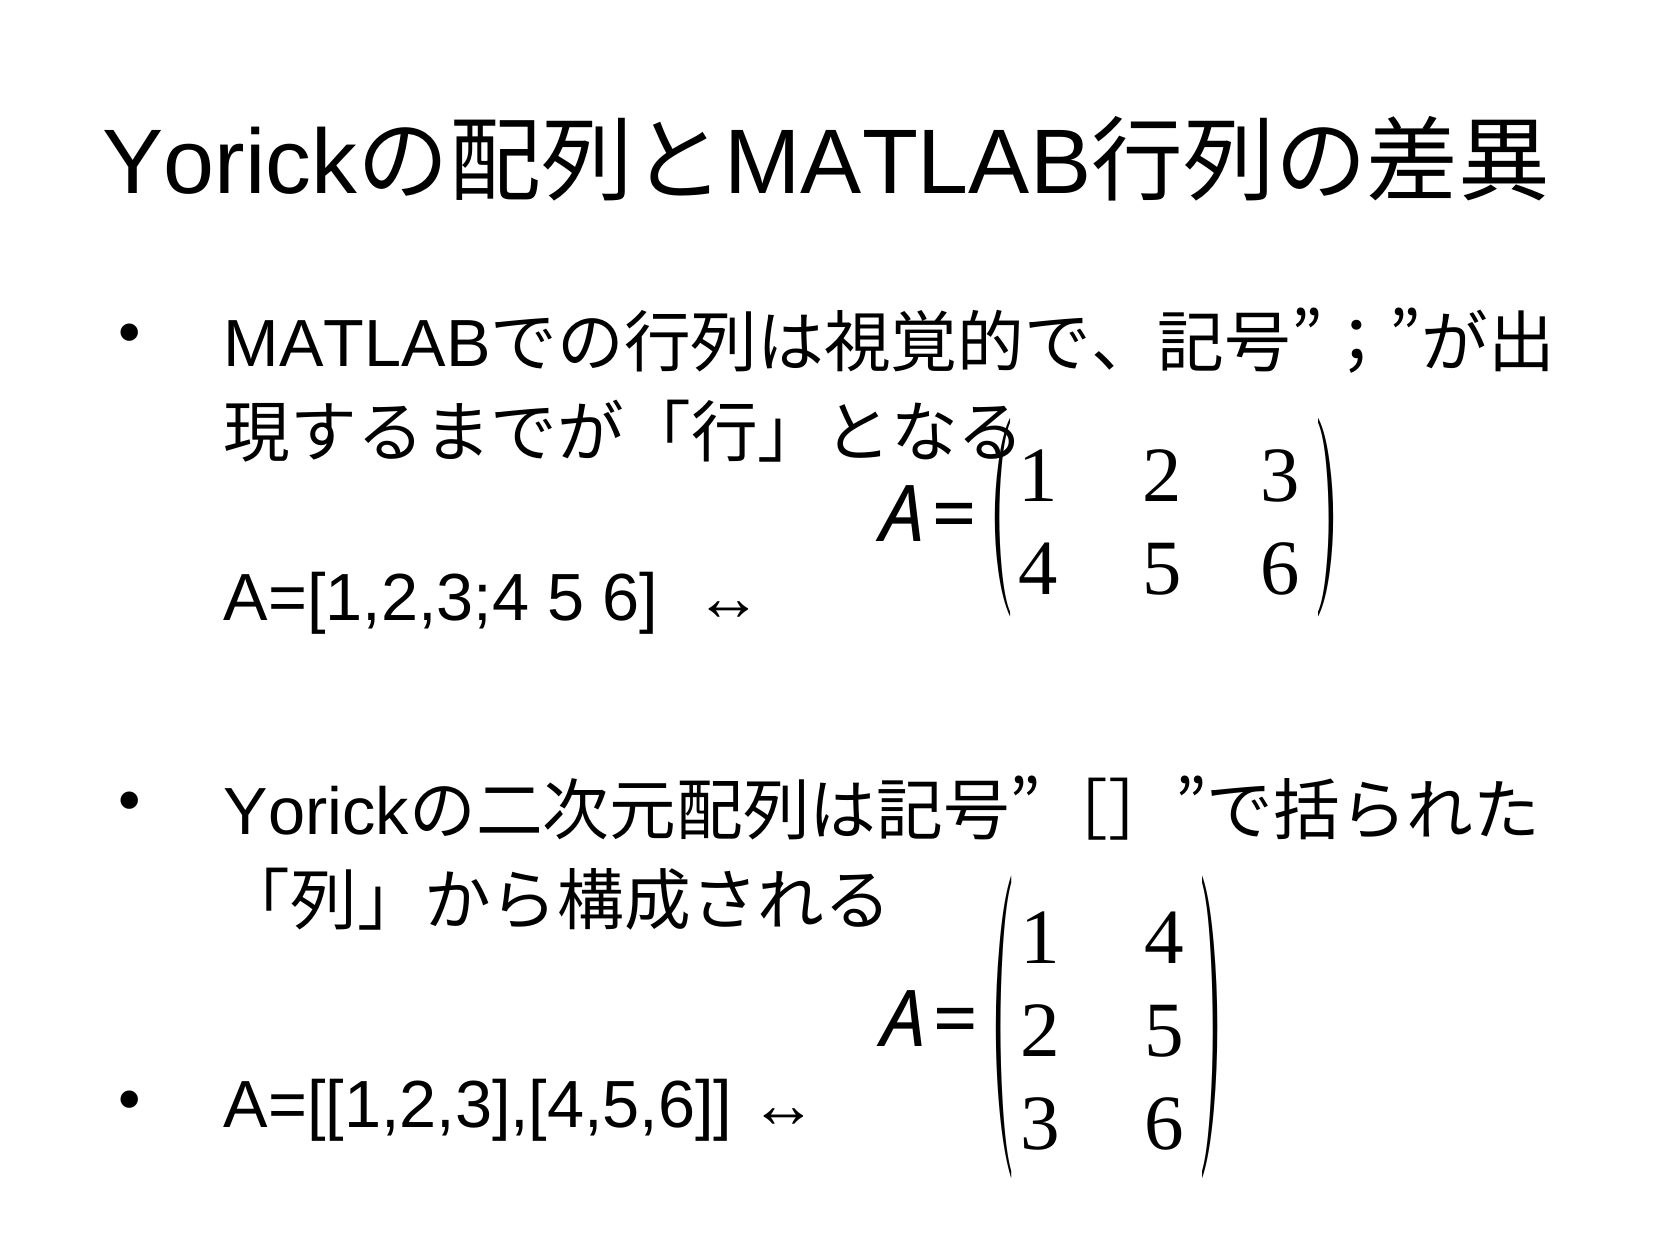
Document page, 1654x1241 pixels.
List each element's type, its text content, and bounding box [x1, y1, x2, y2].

chart [856, 870, 1249, 1181]
list MATLABでの行列は視覚的で、記号”；”が出現するまでが「行」となる A=[1,2,3;4 5 6] ↔ Yorickの二次元配列は記号”［］”で括られた「列」から構成される A=[[1,2,3],[4,5,6]] ↔ [82, 290, 1571, 1187]
title Yorickの配列とMATLAB行列の差異 [82, 56, 1571, 249]
chart [856, 413, 1366, 620]
